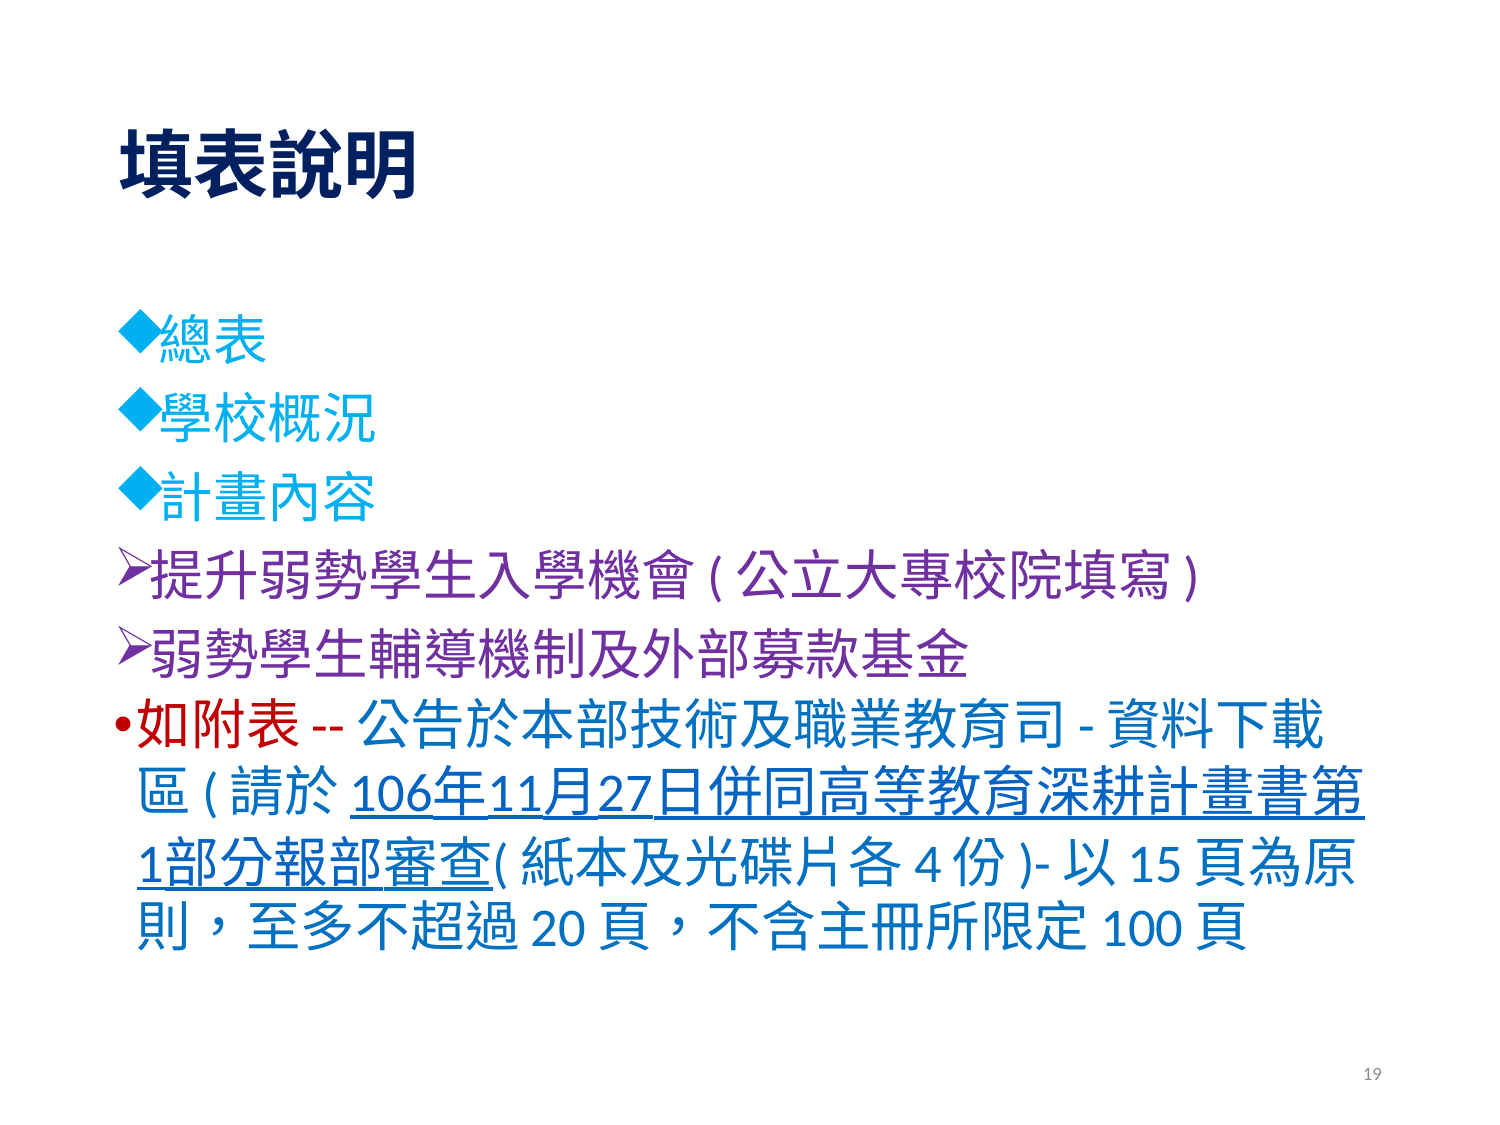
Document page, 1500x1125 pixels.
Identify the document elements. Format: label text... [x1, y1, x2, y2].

title 填表說明 [103, 59, 1397, 278]
list 總表 學校概況 計畫內容 提升弱勢學生入學機會(公立大專校院填寫) 弱勢學生輔導機制及外部募款基金 如附表--公告於本部技術及職業教育司-資料下載區(請於106年11月27日併同高等教育深耕計畫書第1部分報部審查(紙本及光碟片各4份)-以15頁為原則，至多不超過20頁，不含主冊所限定100頁 [98, 298, 1393, 1013]
slide_number <編號> [1059, 1042, 1397, 1103]
